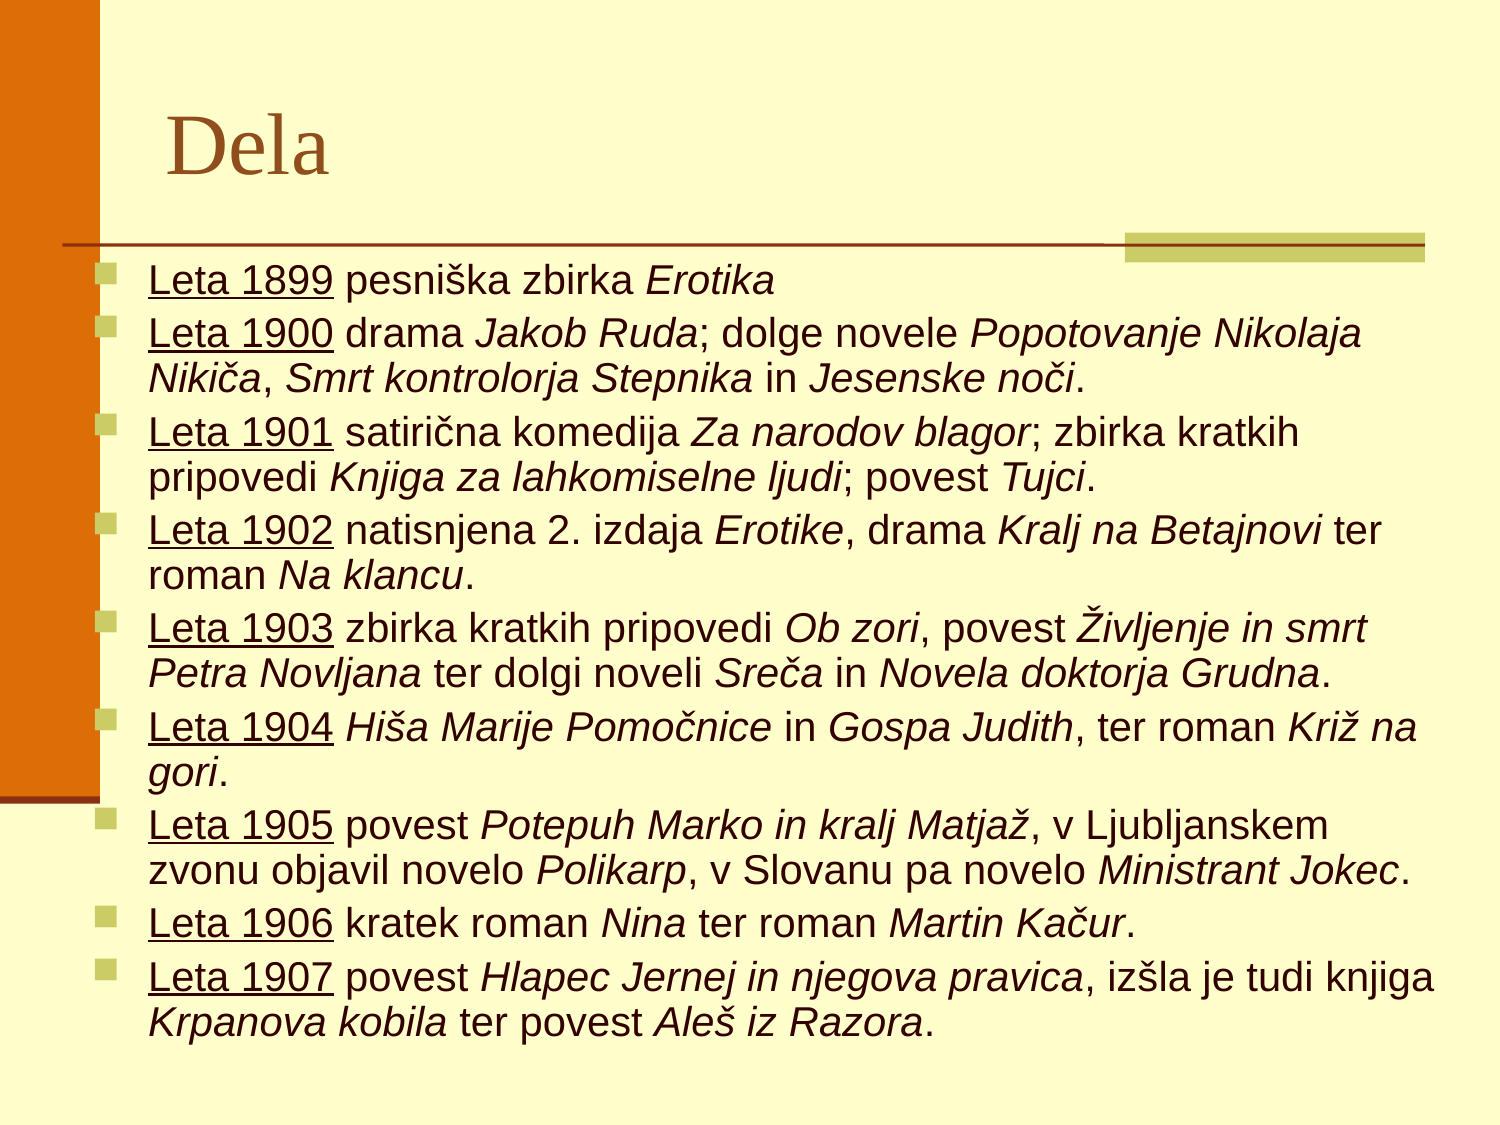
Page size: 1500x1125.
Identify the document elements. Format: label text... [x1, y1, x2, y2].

title Dela [150, 45, 1425, 234]
list Leta 1899 pesniška zbirka Erotika Leta 1900 drama Jakob Ruda; dolge novele Popotovanje Nikolaja Nikiča, Smrt kontrolorja Stepnika in Jesenske noči. Leta 1901 satirična komedija Za narodov blagor; zbirka kratkih pripovedi Knjiga za lahkomiselne ljudi; povest Tujci. Leta 1902 natisnjena 2. izdaja Erotike, drama Kralj na Betajnovi ter roman Na klancu. Leta 1903 zbirka kratkih pripovedi Ob zori, povest Življenje in smrt Petra Novljana ter dolgi noveli Sreča in Novela doktorja Grudna. Leta 1904 Hiša Marije Pomočnice in Gospa Judith, ter roman Križ na gori. Leta 1905 povest Potepuh Marko in kralj Matjaž, v Ljubljanskem zvonu objavil novelo Polikarp, v Slovanu pa novelo Ministrant Jokec. Leta 1906 kratek roman Nina ter roman Martin Kačur. Leta 1907 povest Hlapec Jernej in njegova pravica, izšla je tudi knjiga Krpanova kobila ter povest Aleš iz Razora. [76, 251, 1459, 1125]
